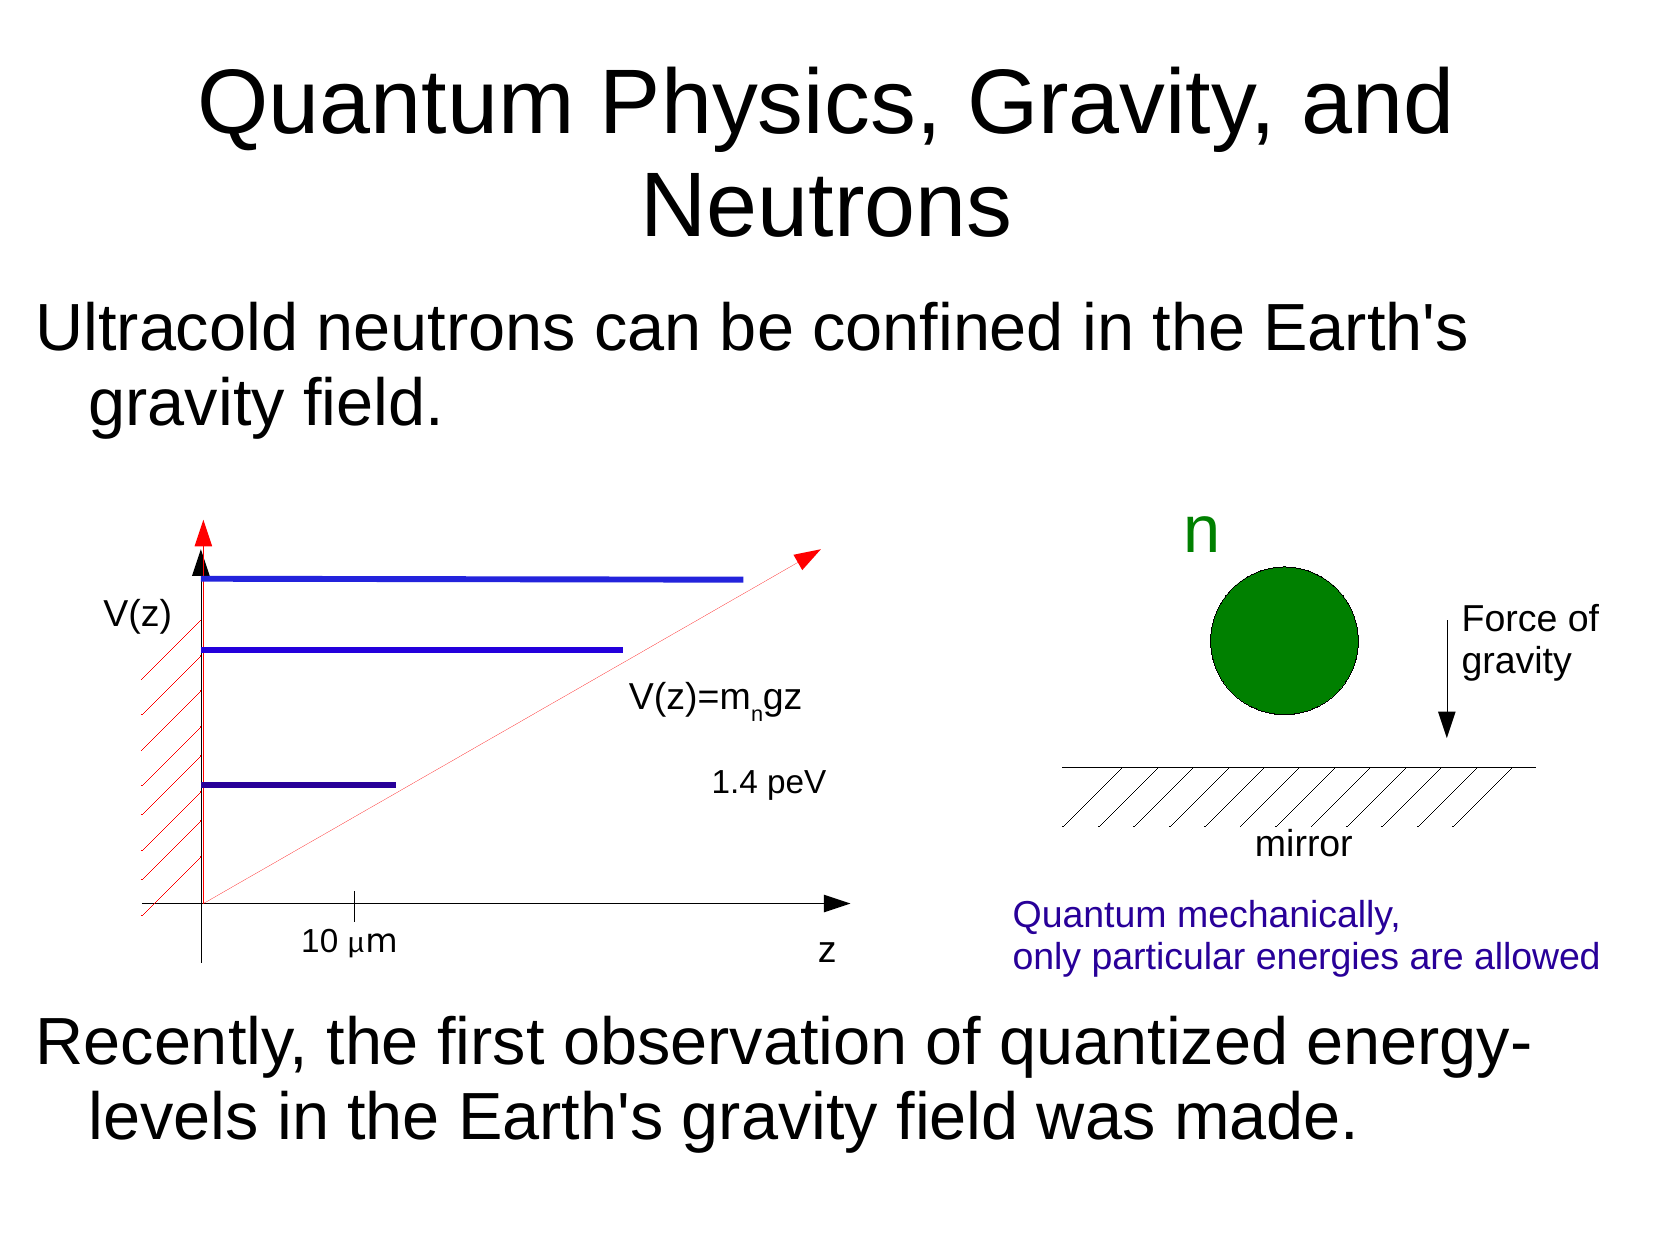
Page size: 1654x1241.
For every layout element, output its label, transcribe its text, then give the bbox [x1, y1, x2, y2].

text_box V(z)=mngz [614, 668, 818, 738]
list Ultracold neutrons can be confined in the Earth's gravity field. [17, 290, 1625, 502]
text_box [1210, 566, 1359, 715]
text_box V(z) [88, 584, 188, 646]
text_box n [1169, 484, 1236, 583]
text_box 10 m [286, 914, 444, 971]
text_box Quantum mechanically, only particular energies are allowed [998, 885, 1616, 994]
list Recently, the first observation of quantized energy-levels in the Earth's gravity field was made. [17, 1003, 1625, 1241]
text_box 1.4 peV [696, 755, 840, 813]
text_box Force of gravity [1446, 590, 1614, 699]
title Quantum Physics, Gravity, and Neutrons [82, 39, 1571, 267]
text_box mirror [1240, 815, 1368, 877]
text_box z [803, 921, 852, 983]
